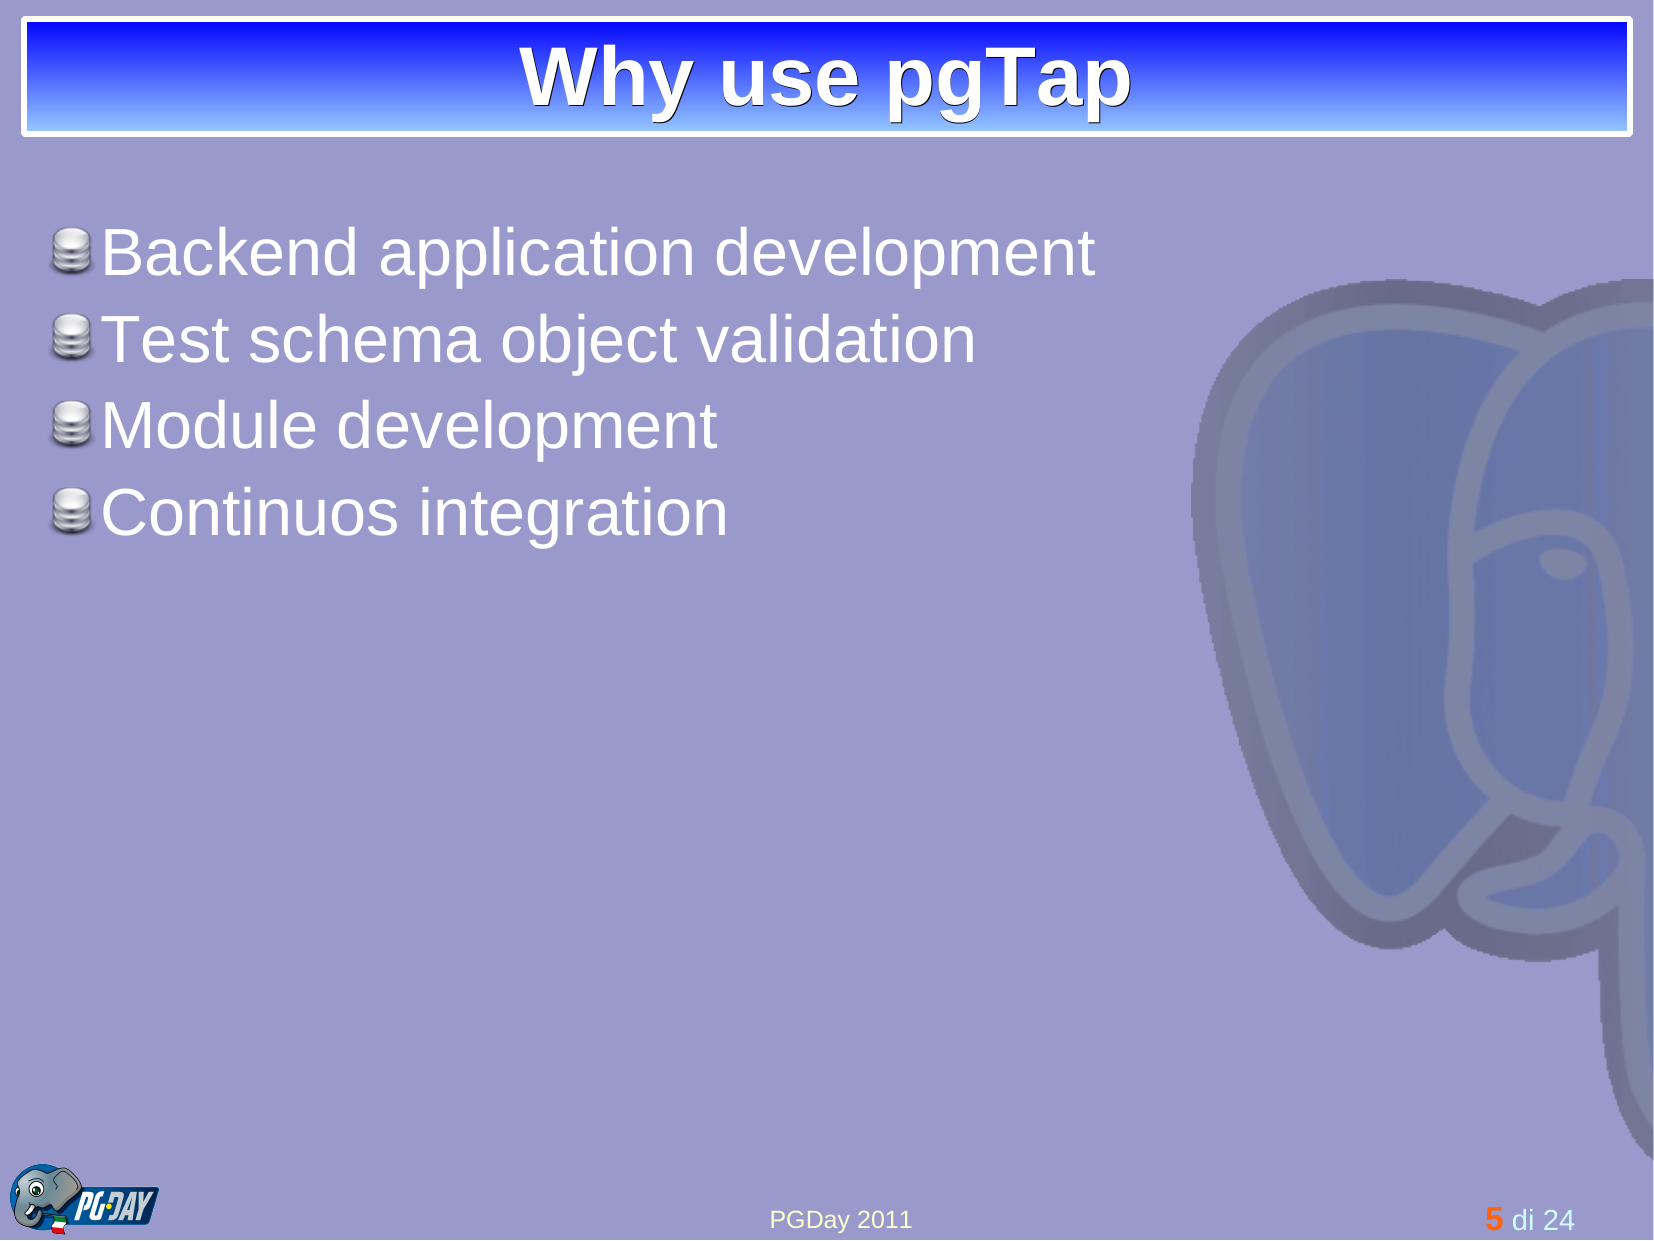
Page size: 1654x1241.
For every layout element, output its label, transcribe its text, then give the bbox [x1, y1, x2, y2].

picture [9, 1163, 160, 1236]
picture [1191, 279, 1654, 1182]
list Backend application development Test schema object validation Module development Continuos integration [29, 215, 1625, 1152]
title Why use pgTap [23, 19, 1630, 135]
